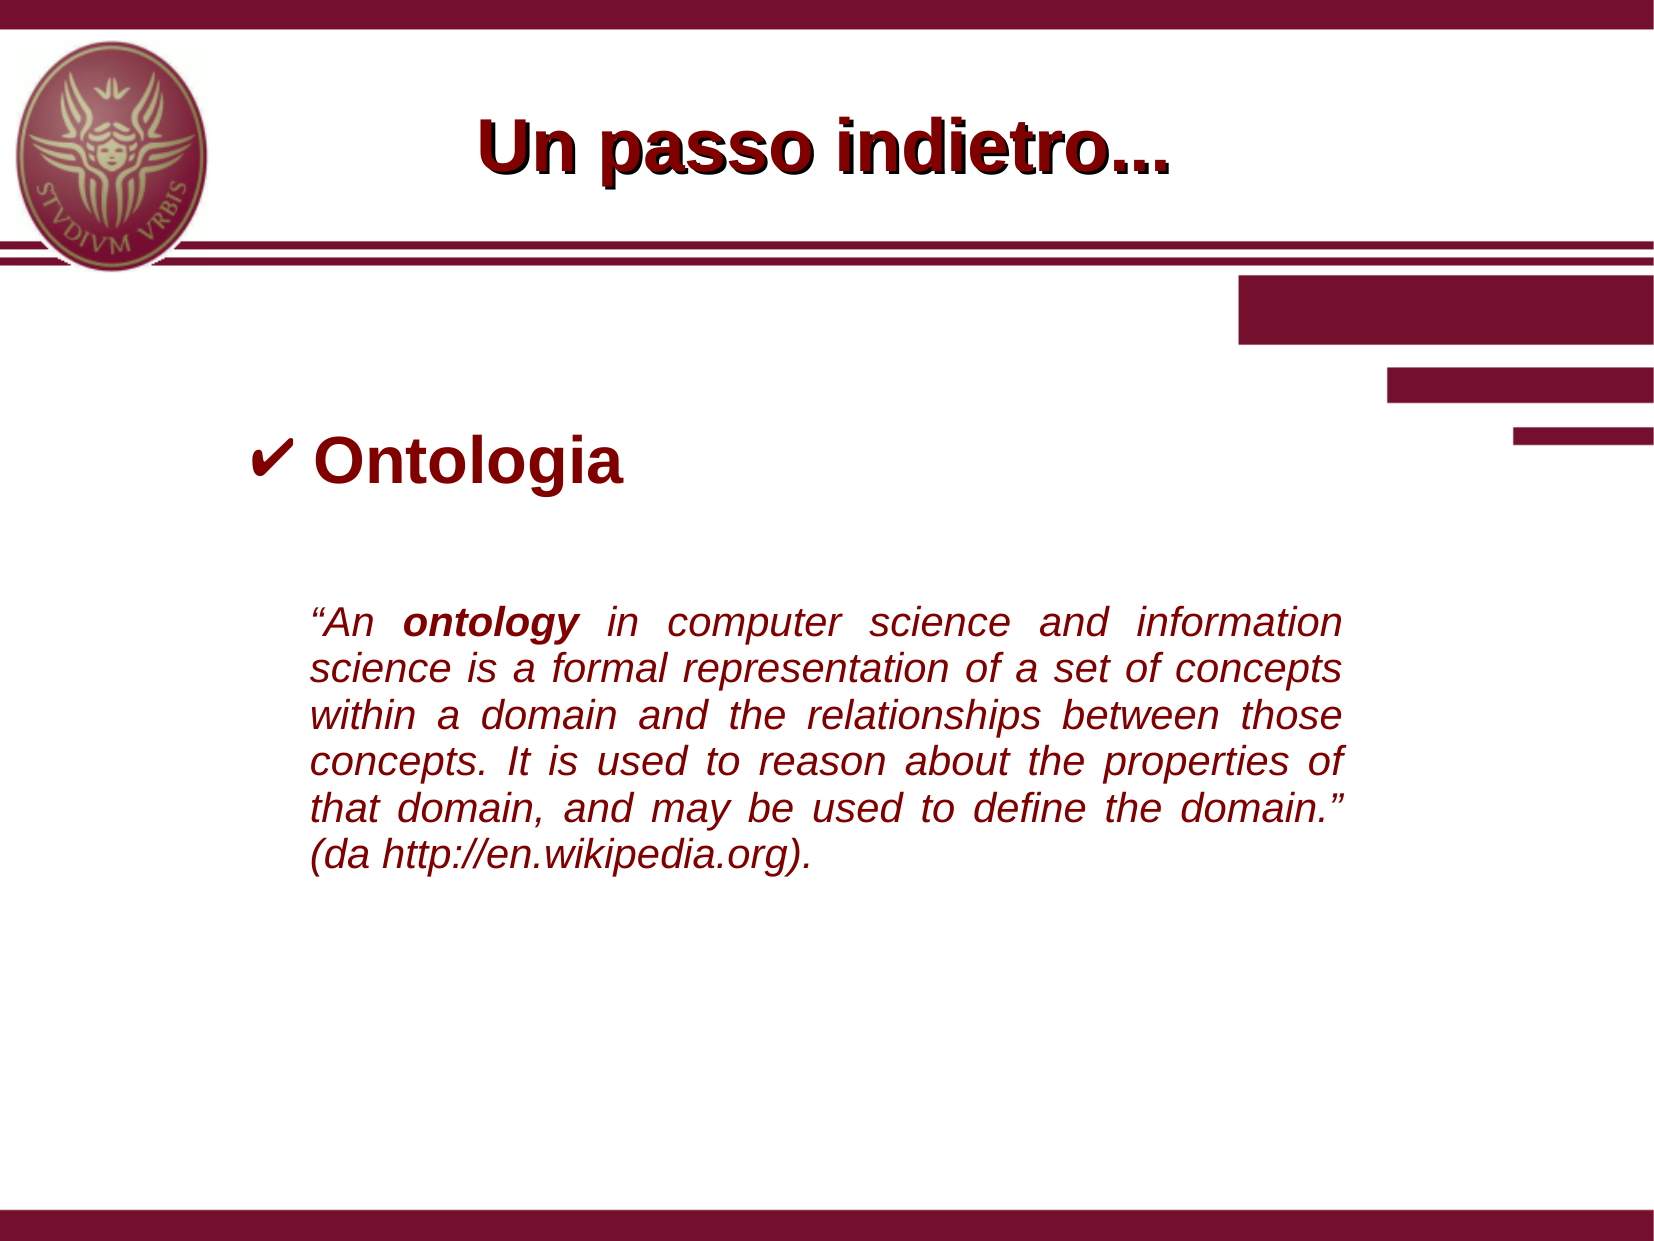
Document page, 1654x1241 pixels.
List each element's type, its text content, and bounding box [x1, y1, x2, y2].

text_box Ontologia [236, 415, 886, 505]
text_box “An ontology in computer science and information science is a formal representation of a set of concepts within a domain and the relationships between those concepts. It is used to reason about the properties of that domain, and may be used to define the domain.” (da http://en.wikipedia.org). [295, 591, 1359, 885]
text_box Un passo indietro... [411, 95, 1238, 195]
picture [0, 0, 1654, 1241]
